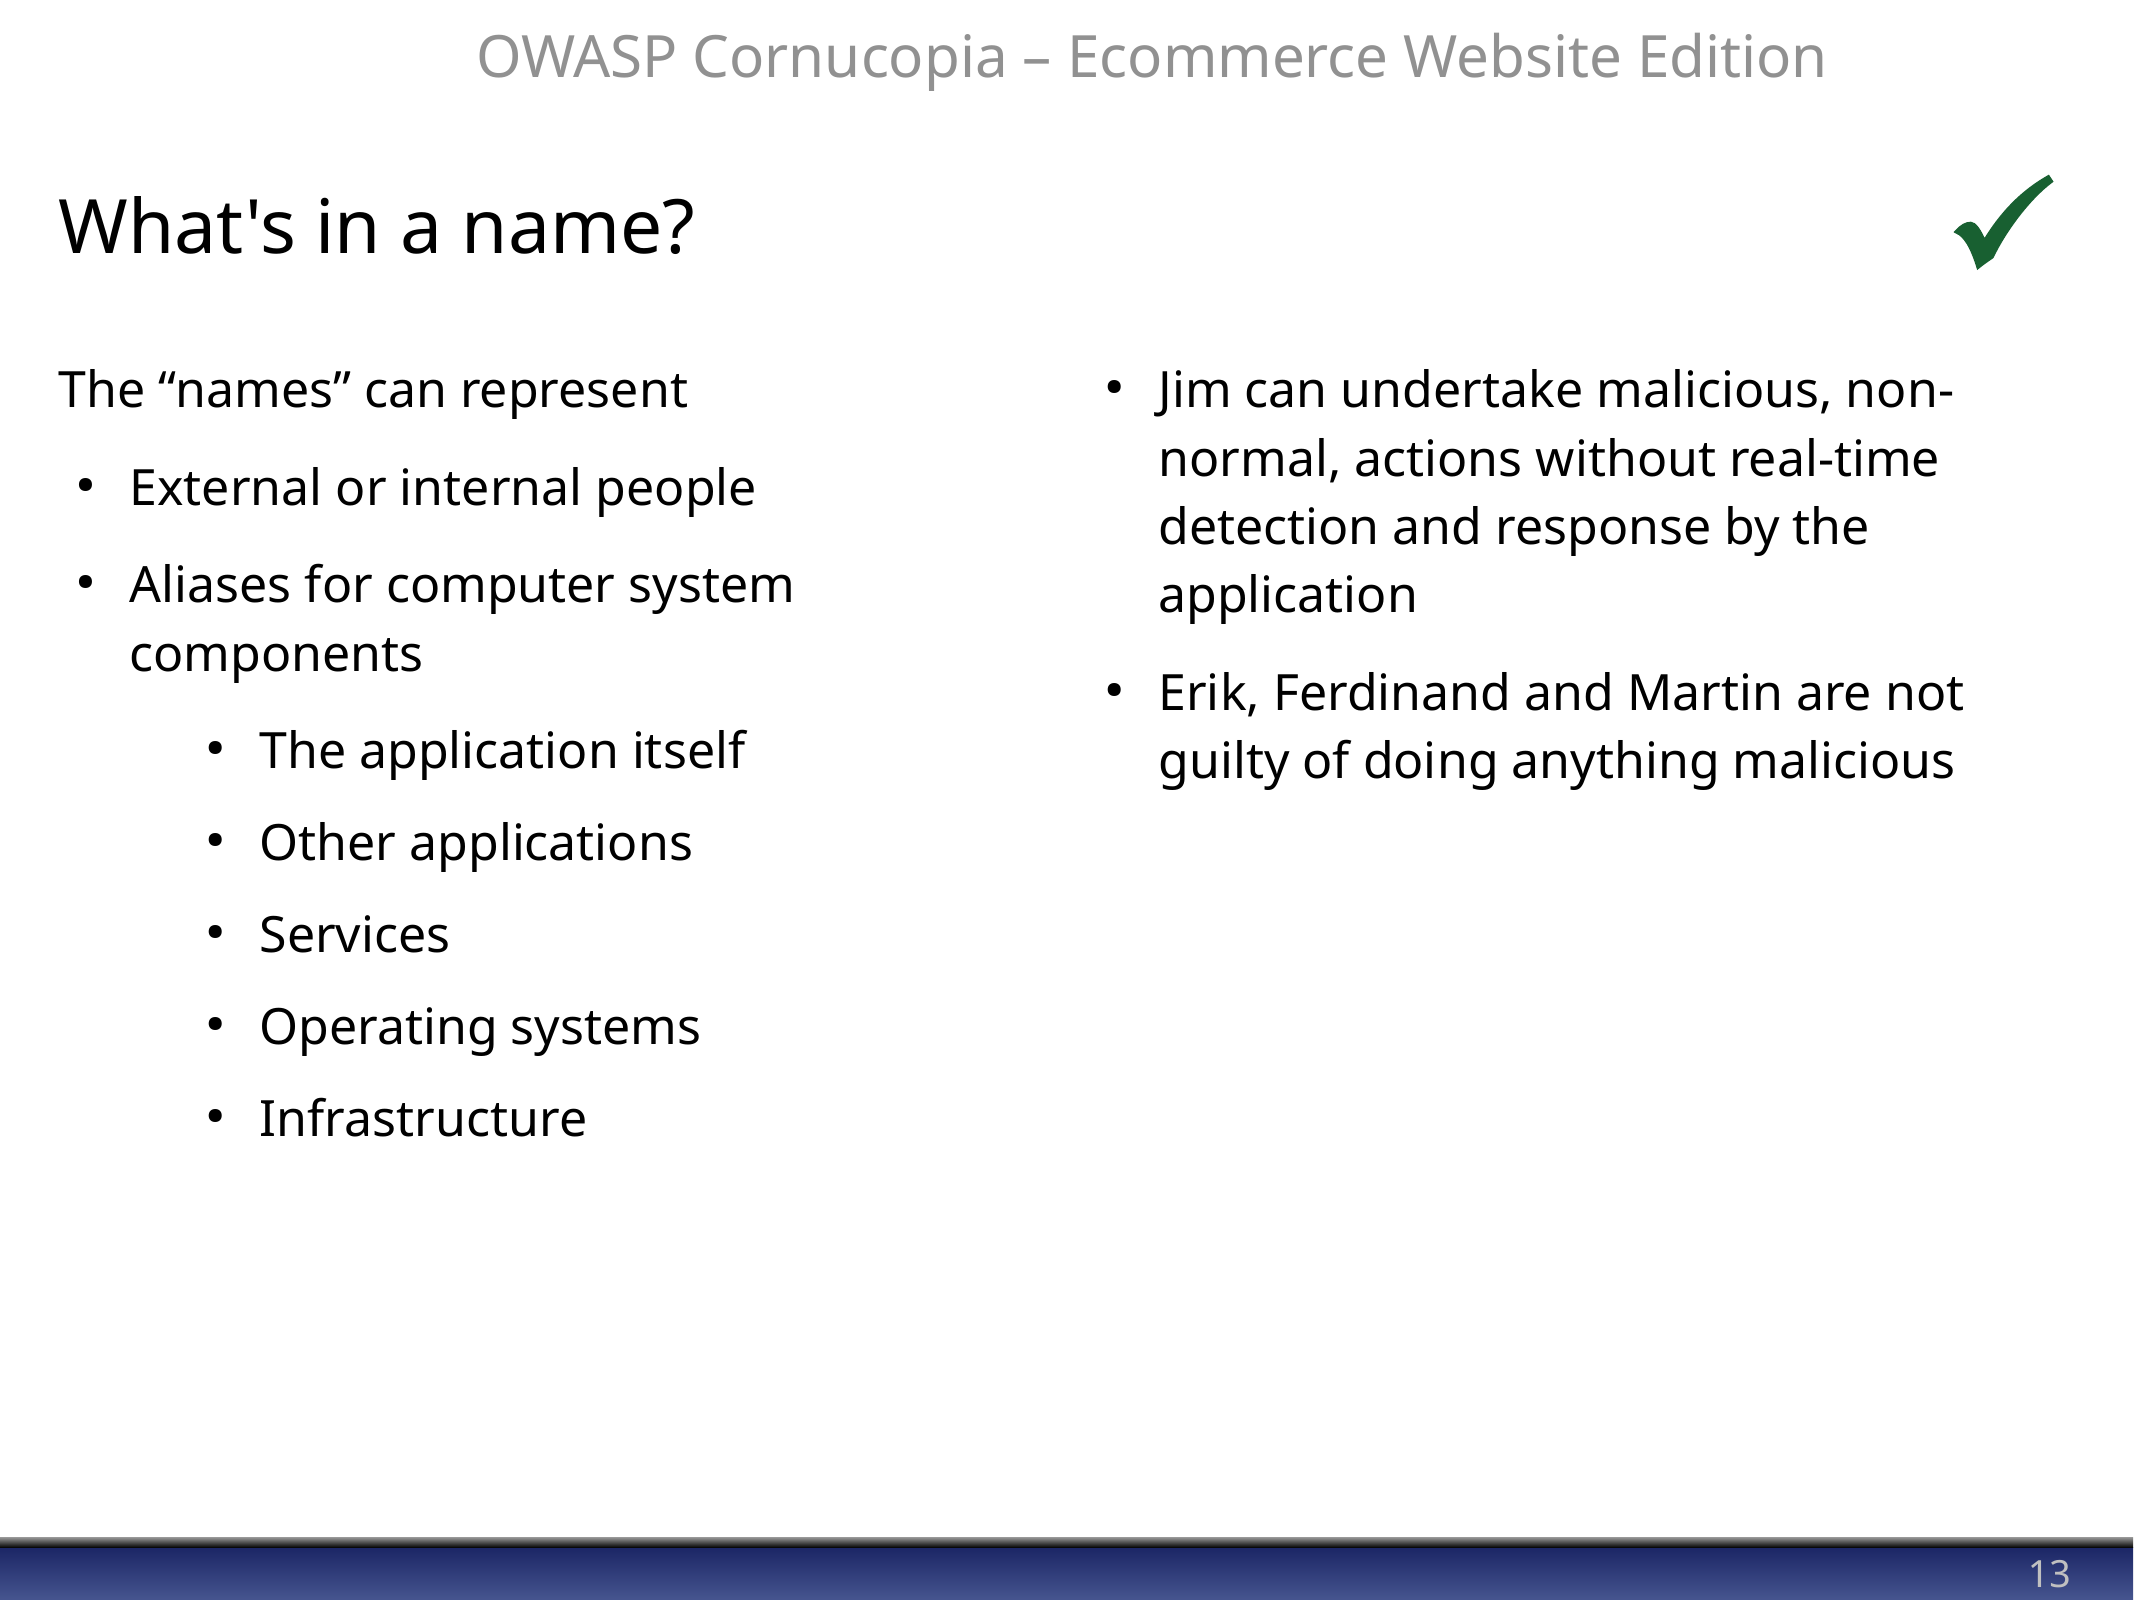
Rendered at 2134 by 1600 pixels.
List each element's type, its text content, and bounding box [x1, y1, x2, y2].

list Jim can undertake malicious, non-normal, actions without real-time detection and response by the application Erik, Ferdinand and Martin are not guilty of doing anything malicious [1087, 354, 2068, 1536]
list ü [1730, 177, 2061, 325]
title What's in a name? [58, 124, 2126, 325]
list The “names” can represent External or internal people Aliases for computer system components The application itself Other applications Services Operating systems Infrastructure [58, 354, 1039, 1536]
